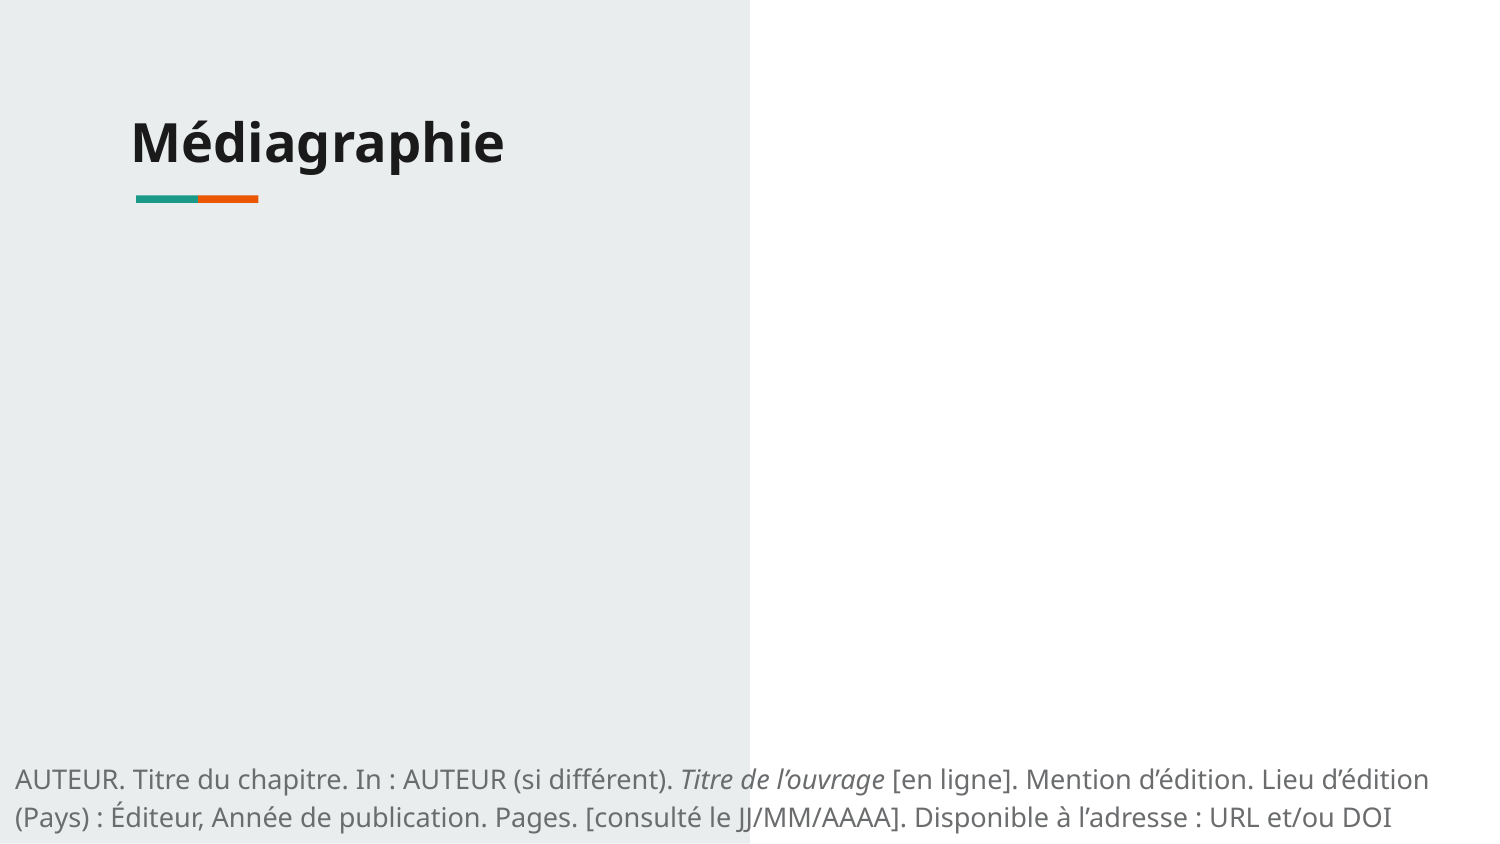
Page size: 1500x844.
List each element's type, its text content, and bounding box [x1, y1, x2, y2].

text_box AUTEUR. Titre du chapitre. In : AUTEUR (si différent). Titre de l’ouvrage [en ligne]. Mention d’édition. Lieu d’édition (Pays) : Éditeur, Année de publication. Pages. [consulté le JJ/MM/AAAA]. Disponible à l’adresse : URL et/ou DOI [0, 742, 1500, 844]
title Médiagraphie [115, 92, 657, 370]
